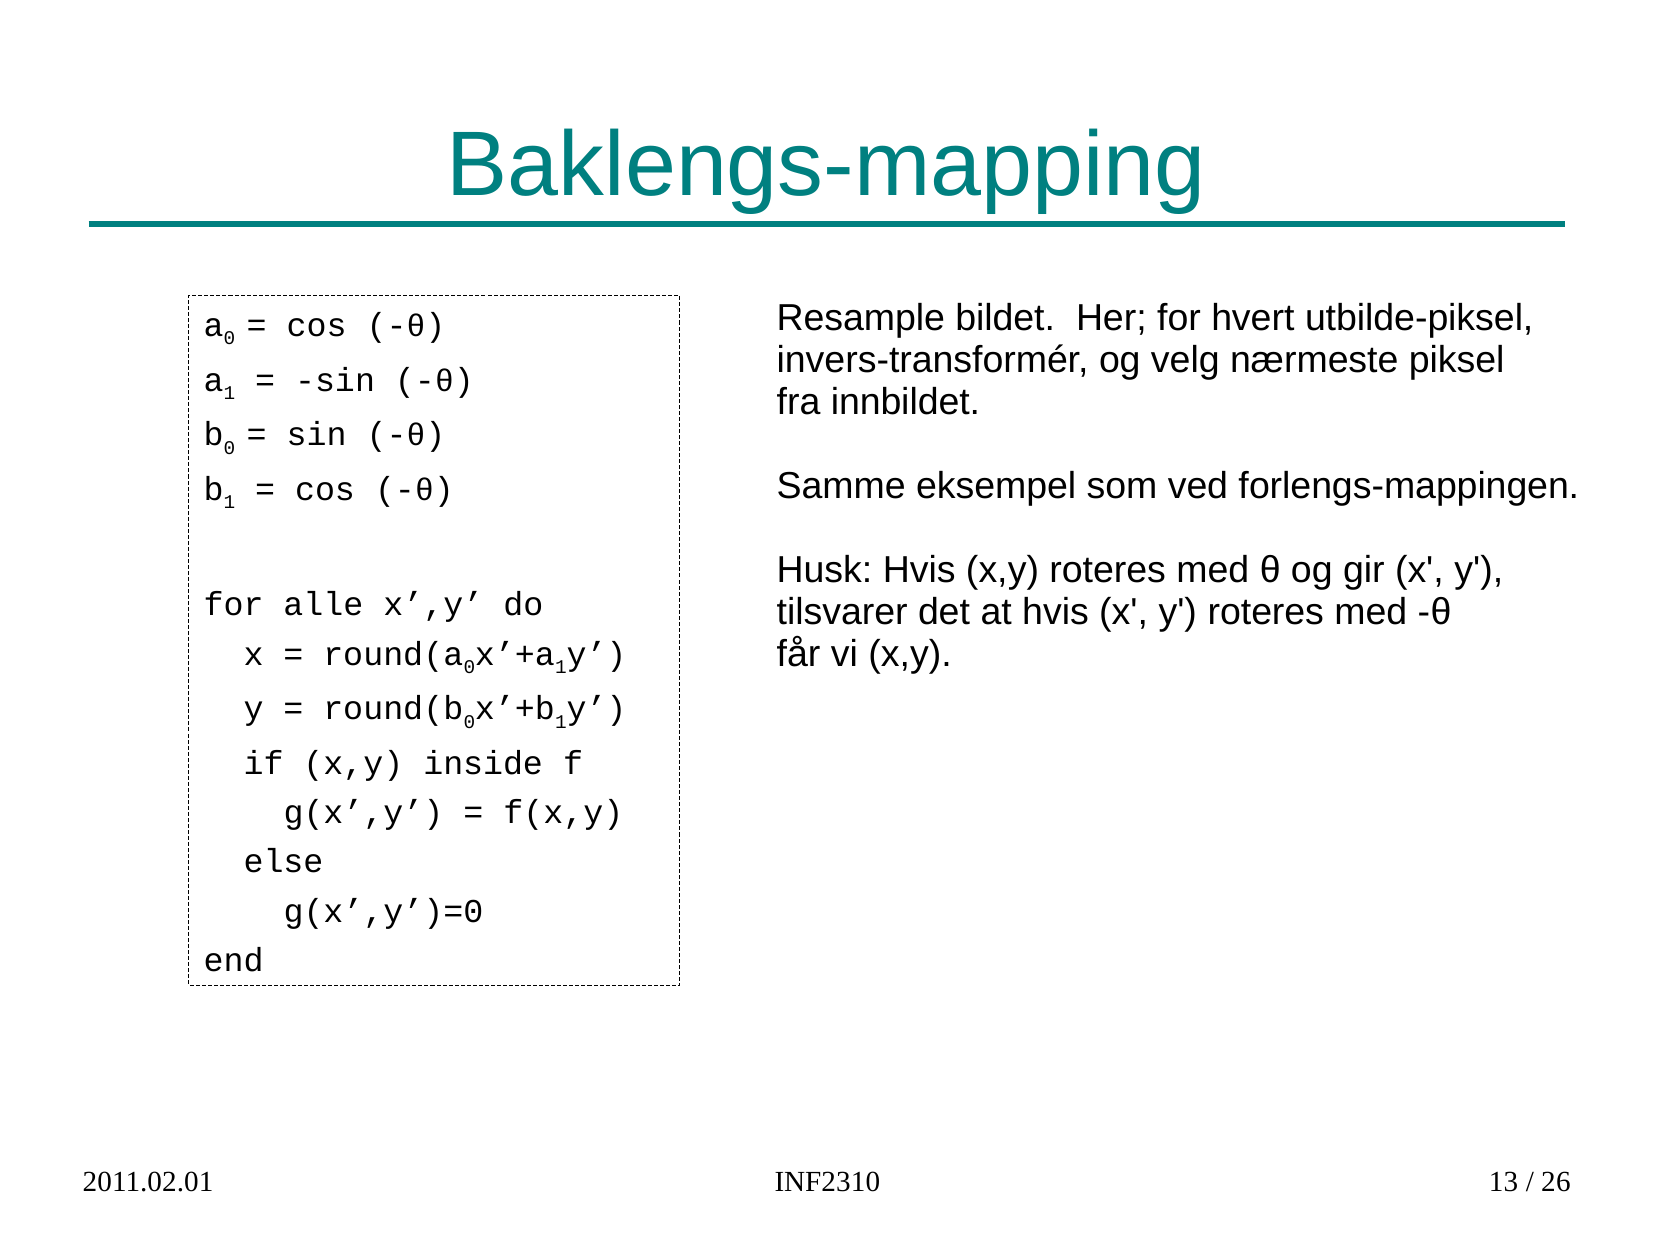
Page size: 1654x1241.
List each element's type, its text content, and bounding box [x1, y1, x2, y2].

list a0 = cos (-θ) a1 = -sin (-θ) b0 = sin (-θ) b1 = cos (-θ) for alle x’,y’ do x = round(a0x’+a1y’) y = round(b0x’+b1y’) if (x,y) inside f g(x’,y’) = f(x,y) else g(x’,y’)=0 end [188, 295, 680, 986]
title Baklengs-mapping [123, 68, 1530, 249]
text_box Resample bildet. Her; for hvert utbilde-piksel, invers-transformér, og velg nærmeste piksel fra innbildet. Samme eksempel som ved forlengs-mappingen. Husk: Hvis (x,y) roteres med θ og gir (x', y'), tilsvarer det at hvis (x', y') roteres med -θ får vi (x,y). [761, 289, 1595, 683]
